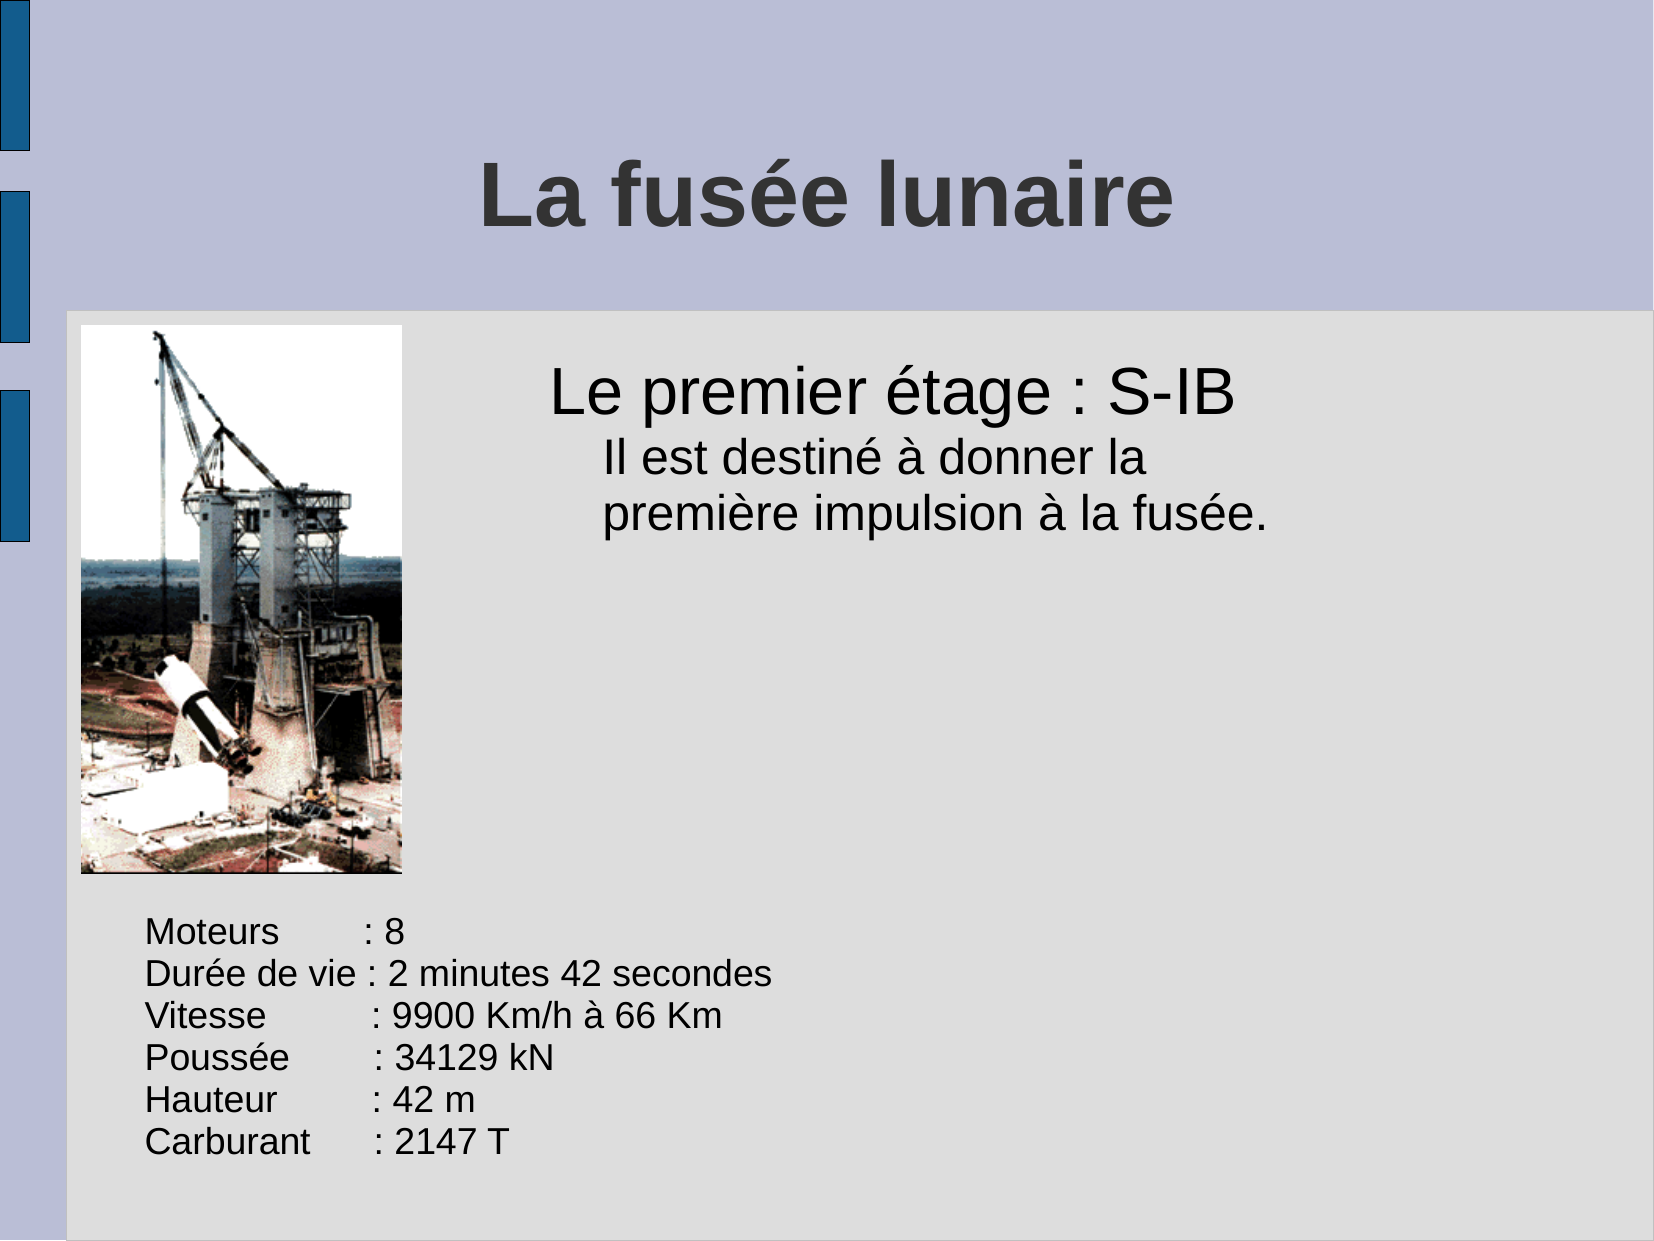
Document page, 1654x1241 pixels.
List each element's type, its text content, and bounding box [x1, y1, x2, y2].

list Le premier étage : S-IB Il est destiné à donner la première impulsion à la fusée. [531, 354, 1352, 541]
picture [81, 325, 402, 875]
text_box Moteurs : 8 Durée de vie : 2 minutes 42 secondes Vitesse : 9900 Km/h à 66 Km Poussée : 34129 kN Hauteur : 42 m Carburant : 2147 T [129, 902, 857, 1171]
title La fusée lunaire [121, 91, 1534, 299]
